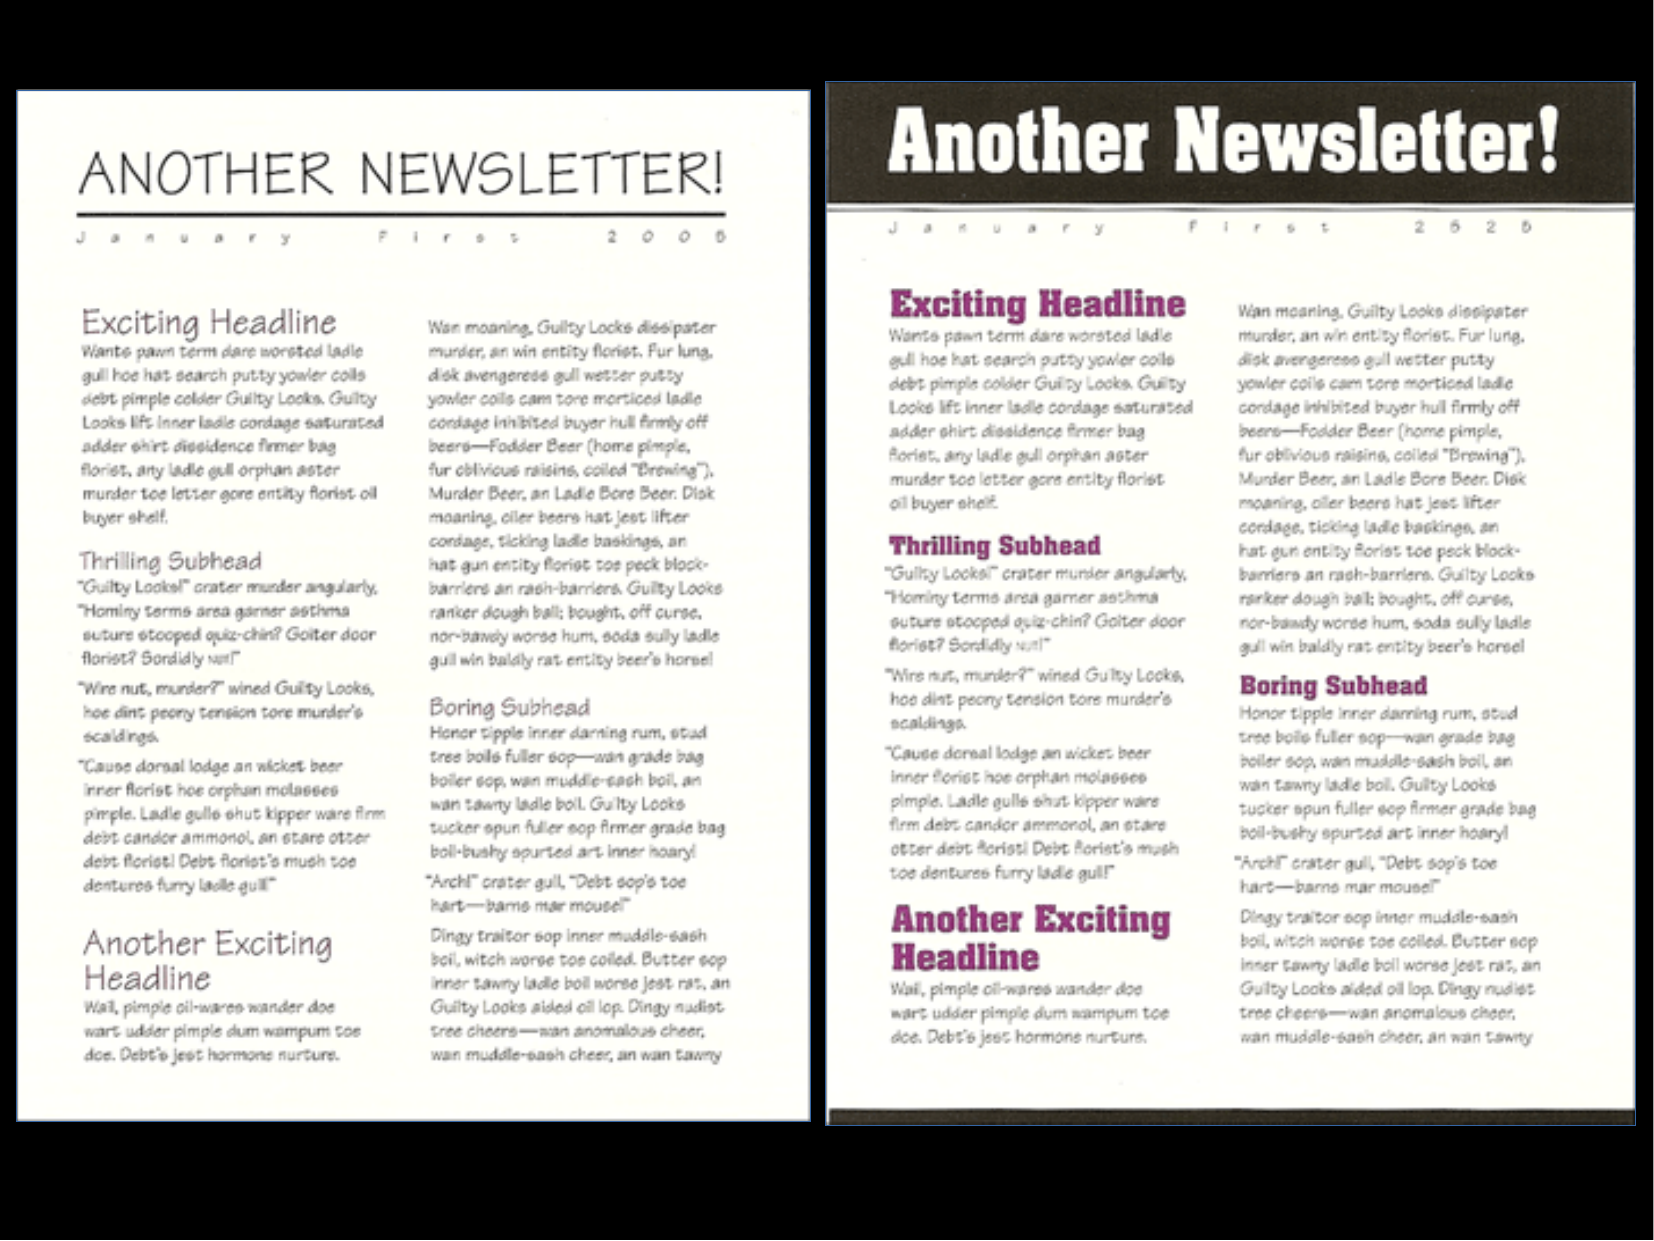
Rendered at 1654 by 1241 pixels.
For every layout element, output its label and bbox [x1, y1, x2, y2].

picture [16, 89, 811, 1122]
picture [825, 81, 1636, 1126]
